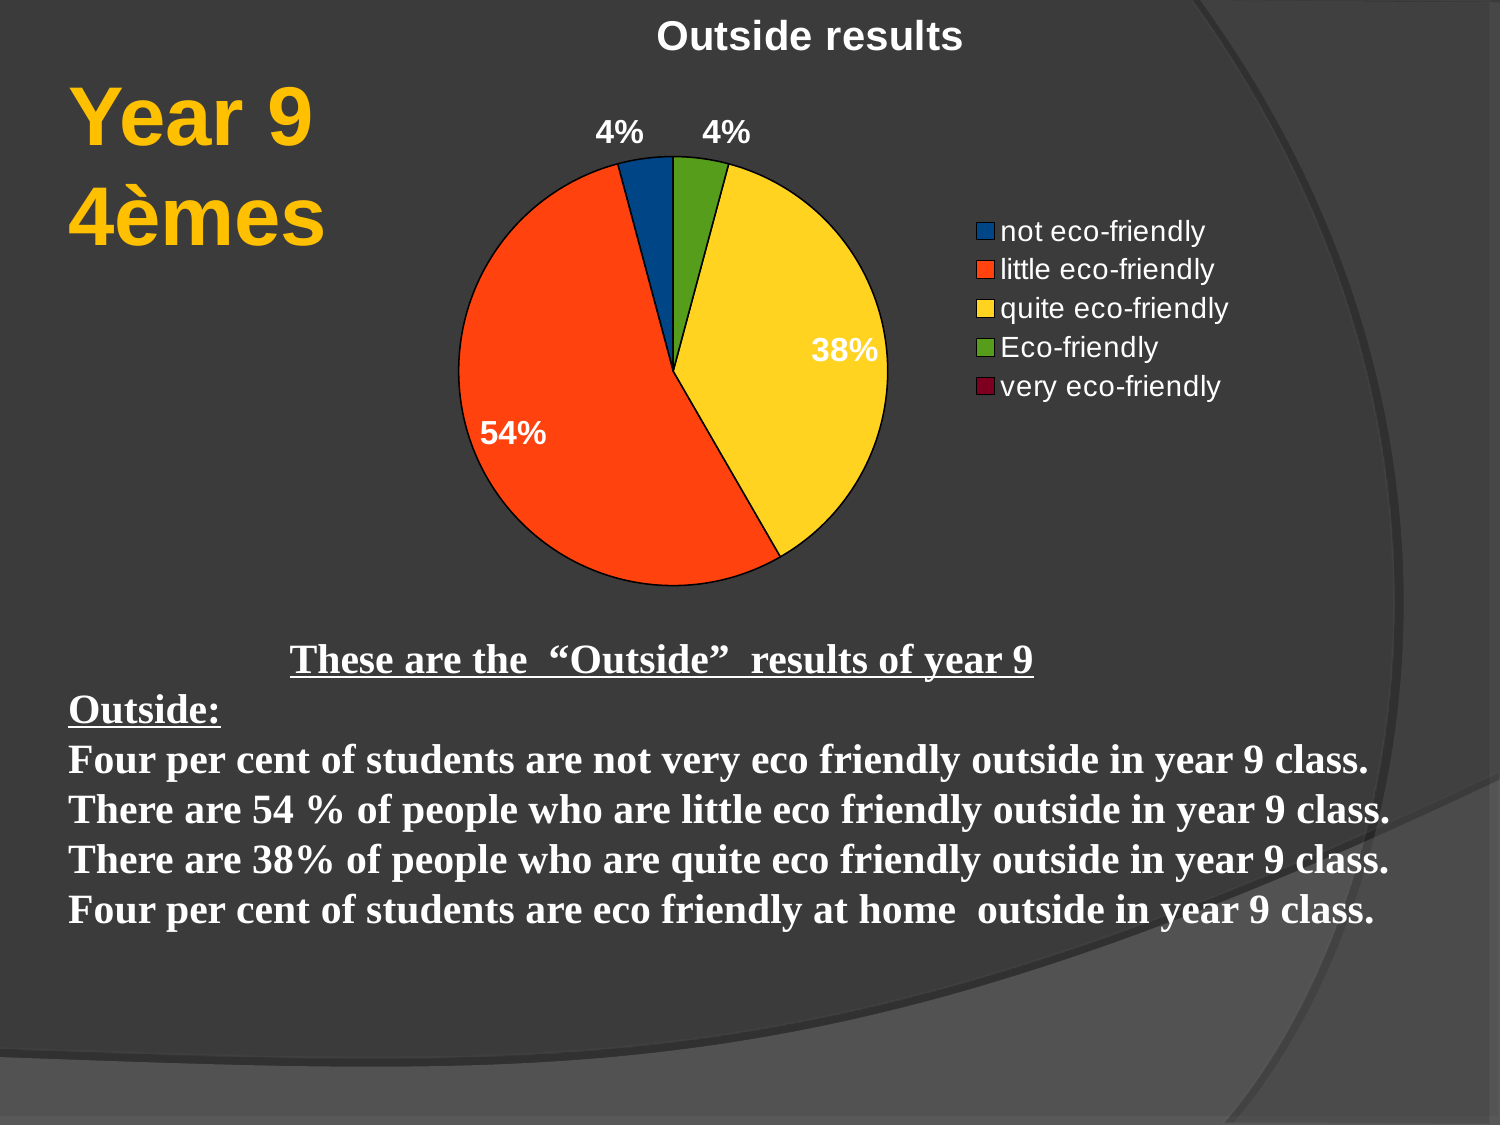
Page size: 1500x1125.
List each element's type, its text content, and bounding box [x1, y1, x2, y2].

text_box These are the “Outside” results of year 9 Outside: Four per cent of students are not very eco friendly outside in year 9 class. There are 54 % of people who are little eco friendly outside in year 9 class. There are 38% of people who are quite eco friendly outside in year 9 class. Four per cent of students are eco friendly at home outside in year 9 class. [53, 574, 1412, 990]
text_box Year 9 4èmes [53, 55, 312, 270]
chart [312, 0, 1341, 574]
